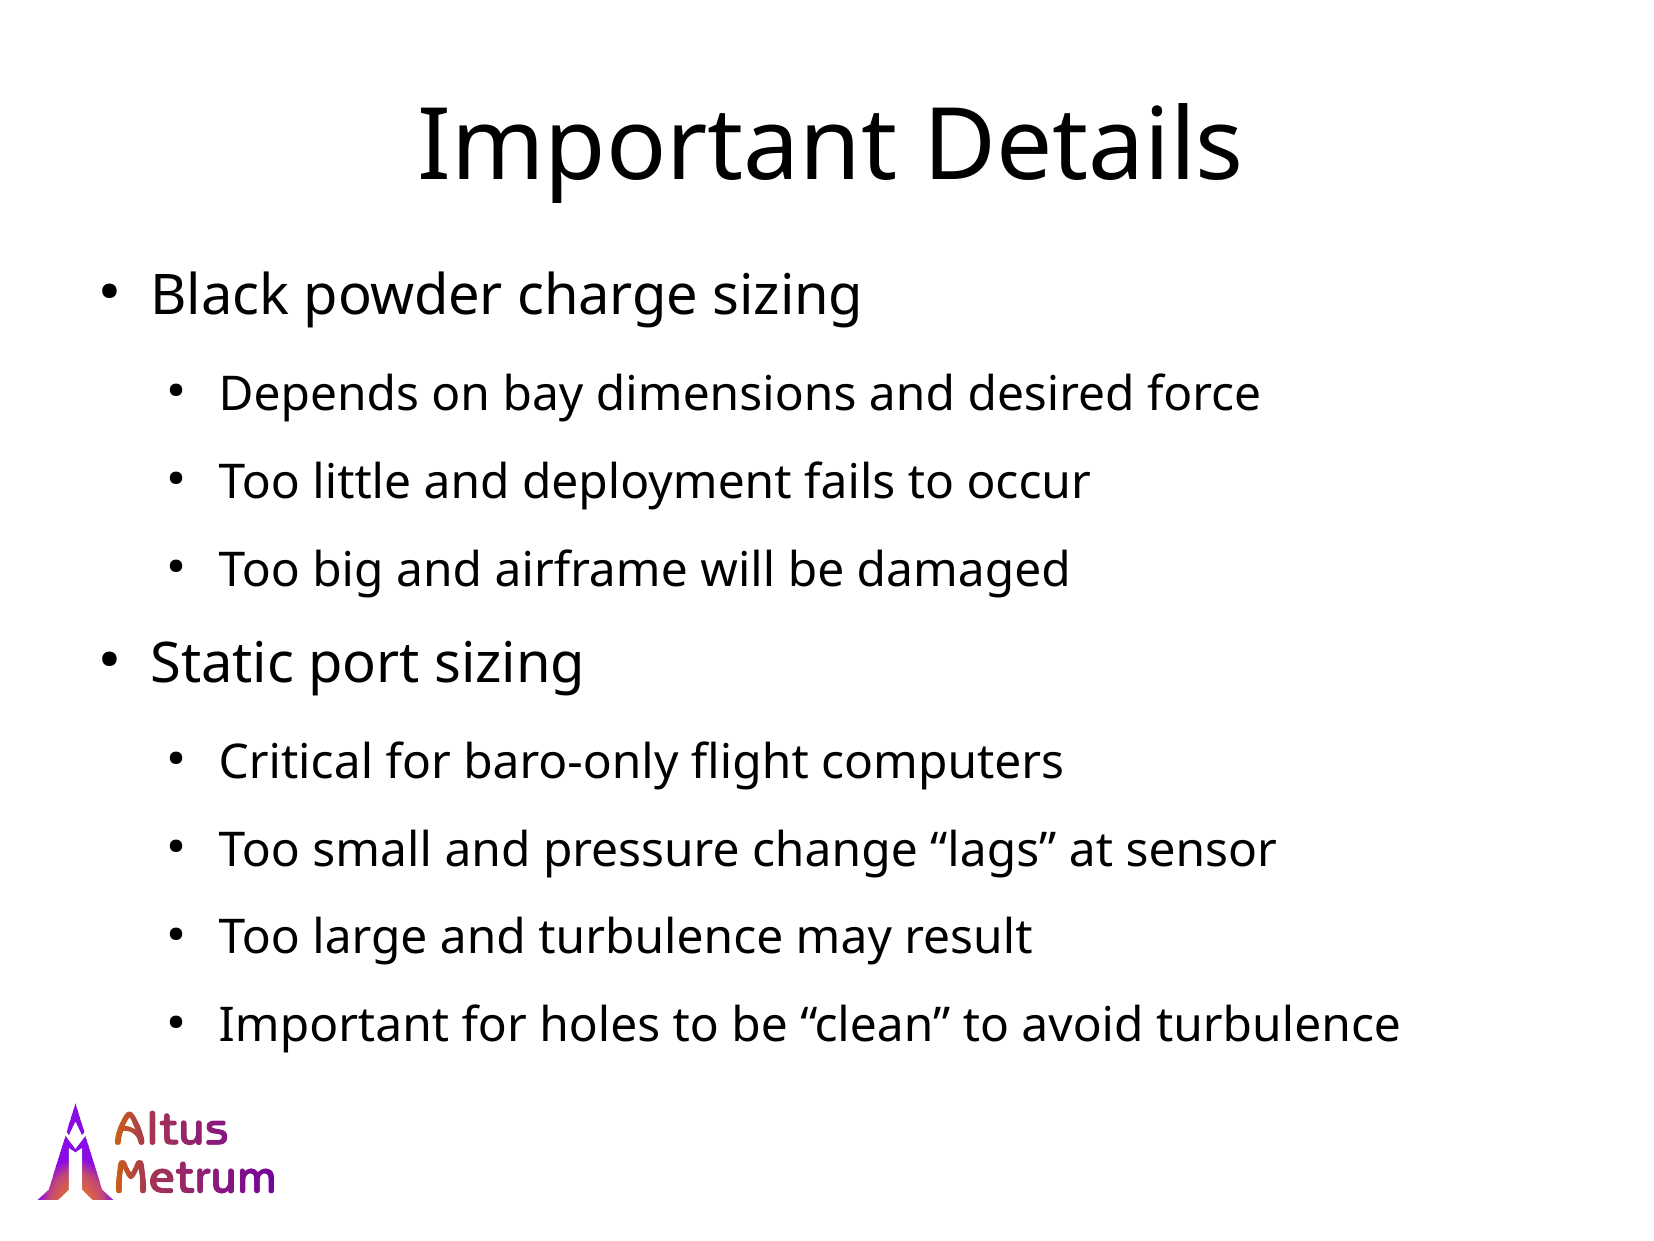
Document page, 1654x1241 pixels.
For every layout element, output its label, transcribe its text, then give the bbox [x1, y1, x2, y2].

list Black powder charge sizing Depends on bay dimensions and desired force Too little and deployment fails to occur Too big and airframe will be damaged Static port sizing Critical for baro-only flight computers Too small and pressure change “lags” at sensor Too large and turbulence may result Important for holes to be “clean” to avoid turbulence [82, 254, 1571, 1059]
picture [37, 1103, 274, 1200]
title Important Details [86, 55, 1576, 226]
